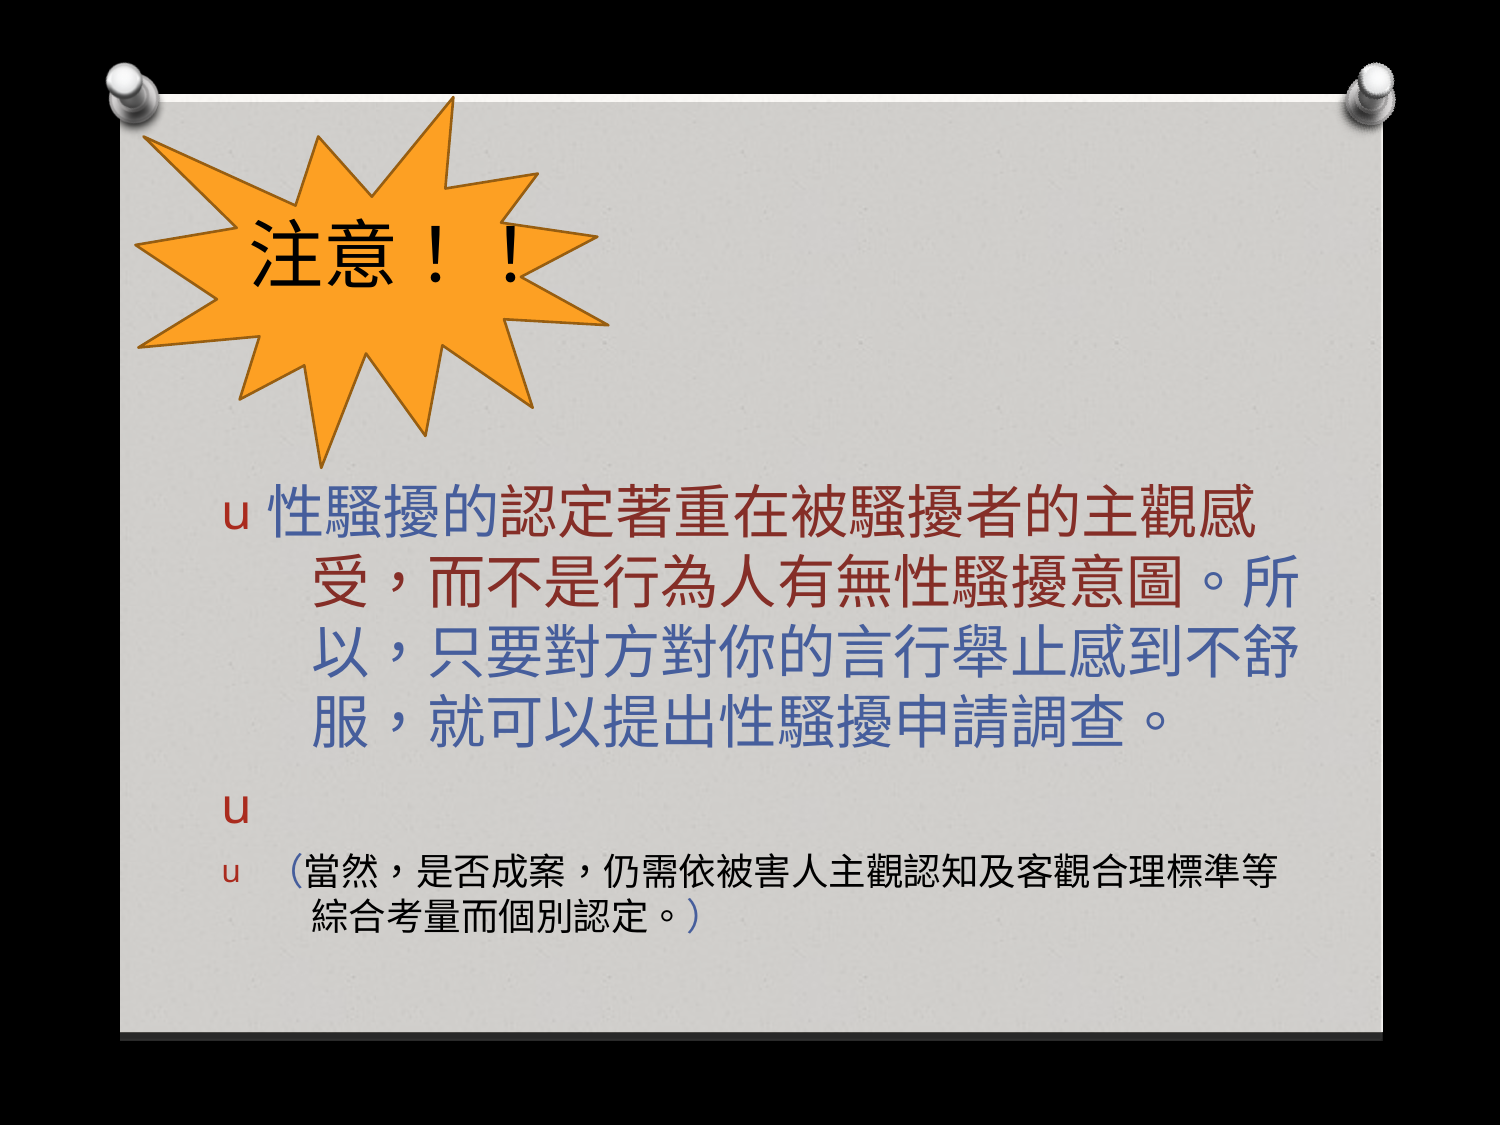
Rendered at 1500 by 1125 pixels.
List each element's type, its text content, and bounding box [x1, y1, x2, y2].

text_box [143, 136, 284, 225]
text_box 注意！！ [233, 200, 511, 307]
text_box [297, 97, 538, 210]
text_box [135, 224, 609, 467]
list 性騷擾的認定著重在被騷擾者的主觀感受，而不是行為人有無性騷擾意圖。所以，只要對方對你的言行舉止感到不舒服，就可以提出性騷擾申請調查。 （當然，是否成案，仍需依被害人主觀認知及客觀合理標準等綜合考量而個別認定。） [206, 467, 1317, 965]
